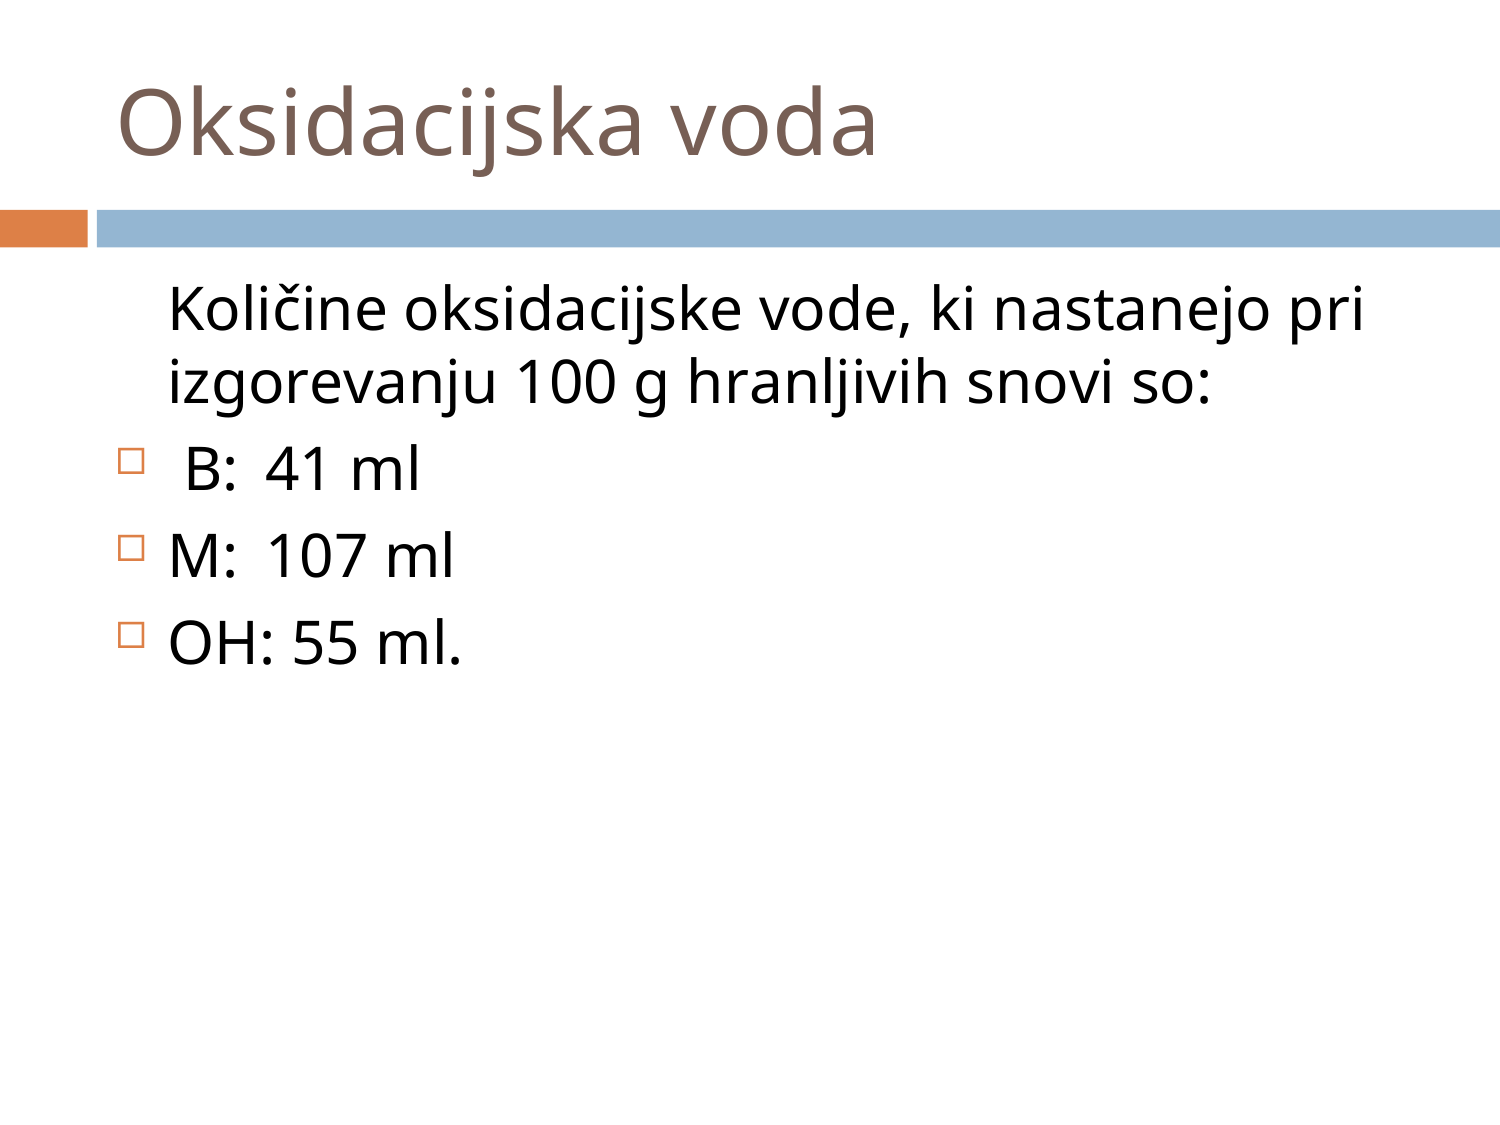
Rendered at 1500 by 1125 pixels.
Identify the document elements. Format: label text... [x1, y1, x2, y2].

title Oksidacijska voda [100, 37, 1438, 201]
list Količine oksidacijske vode, ki nastanejo pri izgorevanju 100 g hranljivih snovi so: B: 41 ml M: 107 ml OH: 55 ml. [100, 262, 1438, 1001]
